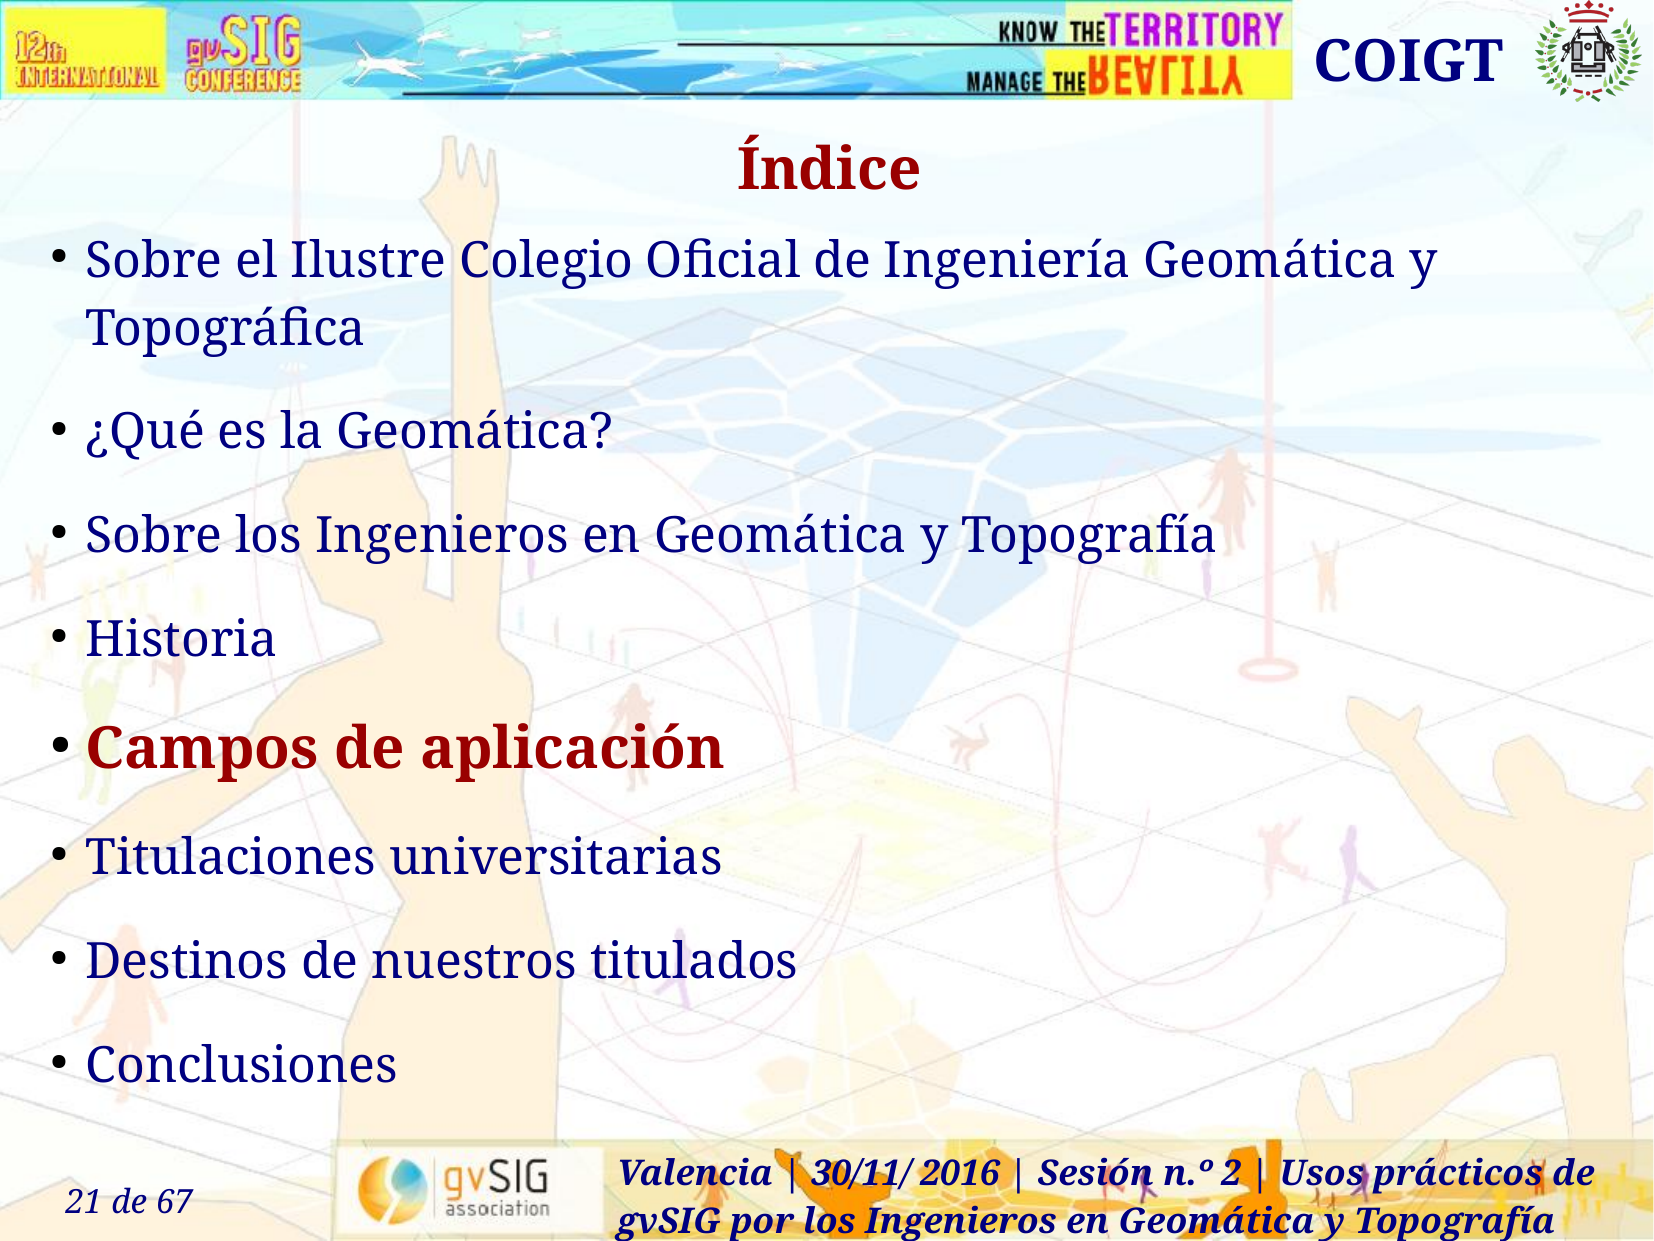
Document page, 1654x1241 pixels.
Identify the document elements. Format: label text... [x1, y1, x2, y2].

text_box <número> de 67 [50, 1170, 383, 1241]
text_box Índice [28, 120, 1630, 202]
picture [0, 0, 1654, 1241]
text_box Sobre el Ilustre Colegio Oficial de Ingeniería Geomática y Topográfica ¿Qué es la Geomática? Sobre los Ingenieros en Geomática y Topografía Historia Campos de aplicación Titulaciones universitarias Destinos de nuestros titulados Conclusiones [35, 216, 1619, 1092]
text_box COIGT [1299, 12, 1654, 148]
text_box Valencia | 30/11/ 2016 | Sesión n.º 2 | Usos prácticos de gvSIG por los Ingenieros en Geomática y Topografía [602, 1140, 1654, 1241]
